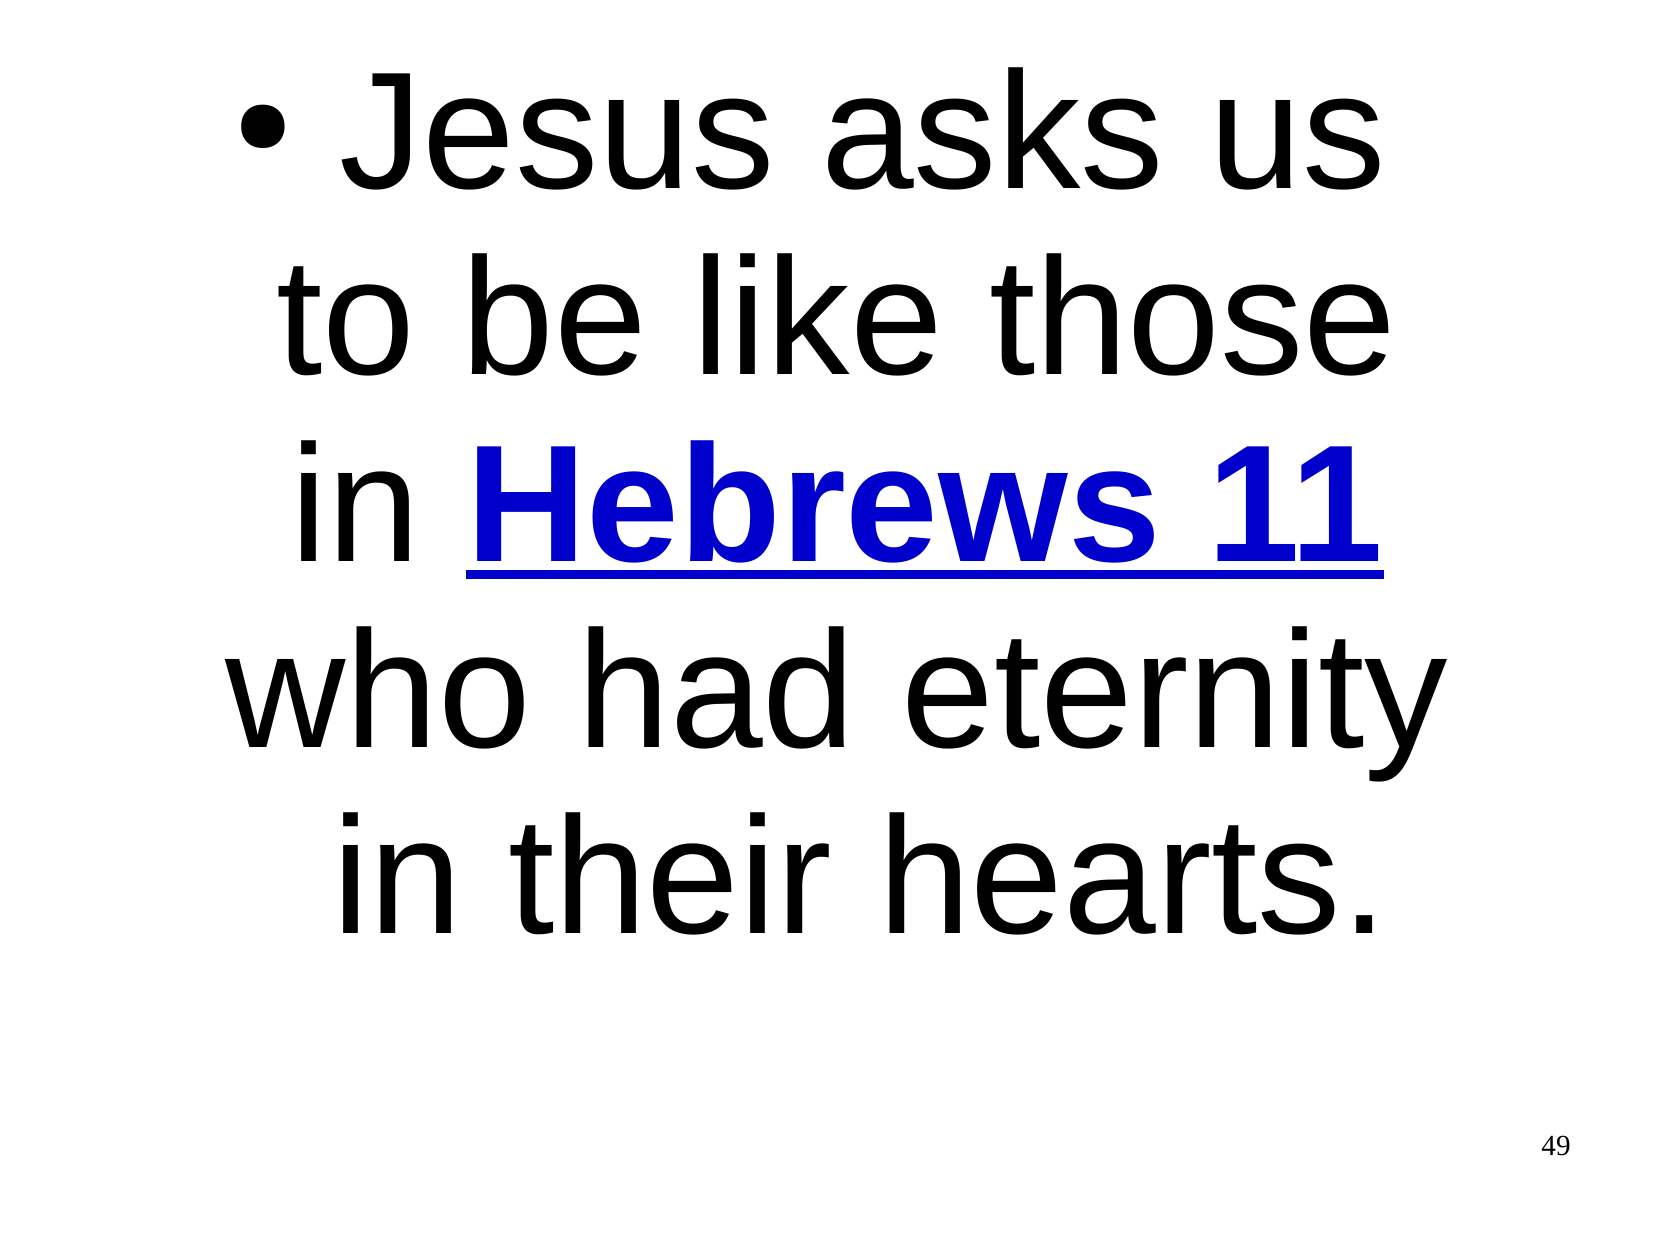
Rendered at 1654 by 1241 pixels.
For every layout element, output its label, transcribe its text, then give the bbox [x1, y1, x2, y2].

list Jesus asks us to be like those in Hebrews 11 who had eternity in their hearts. [37, 37, 1613, 1238]
